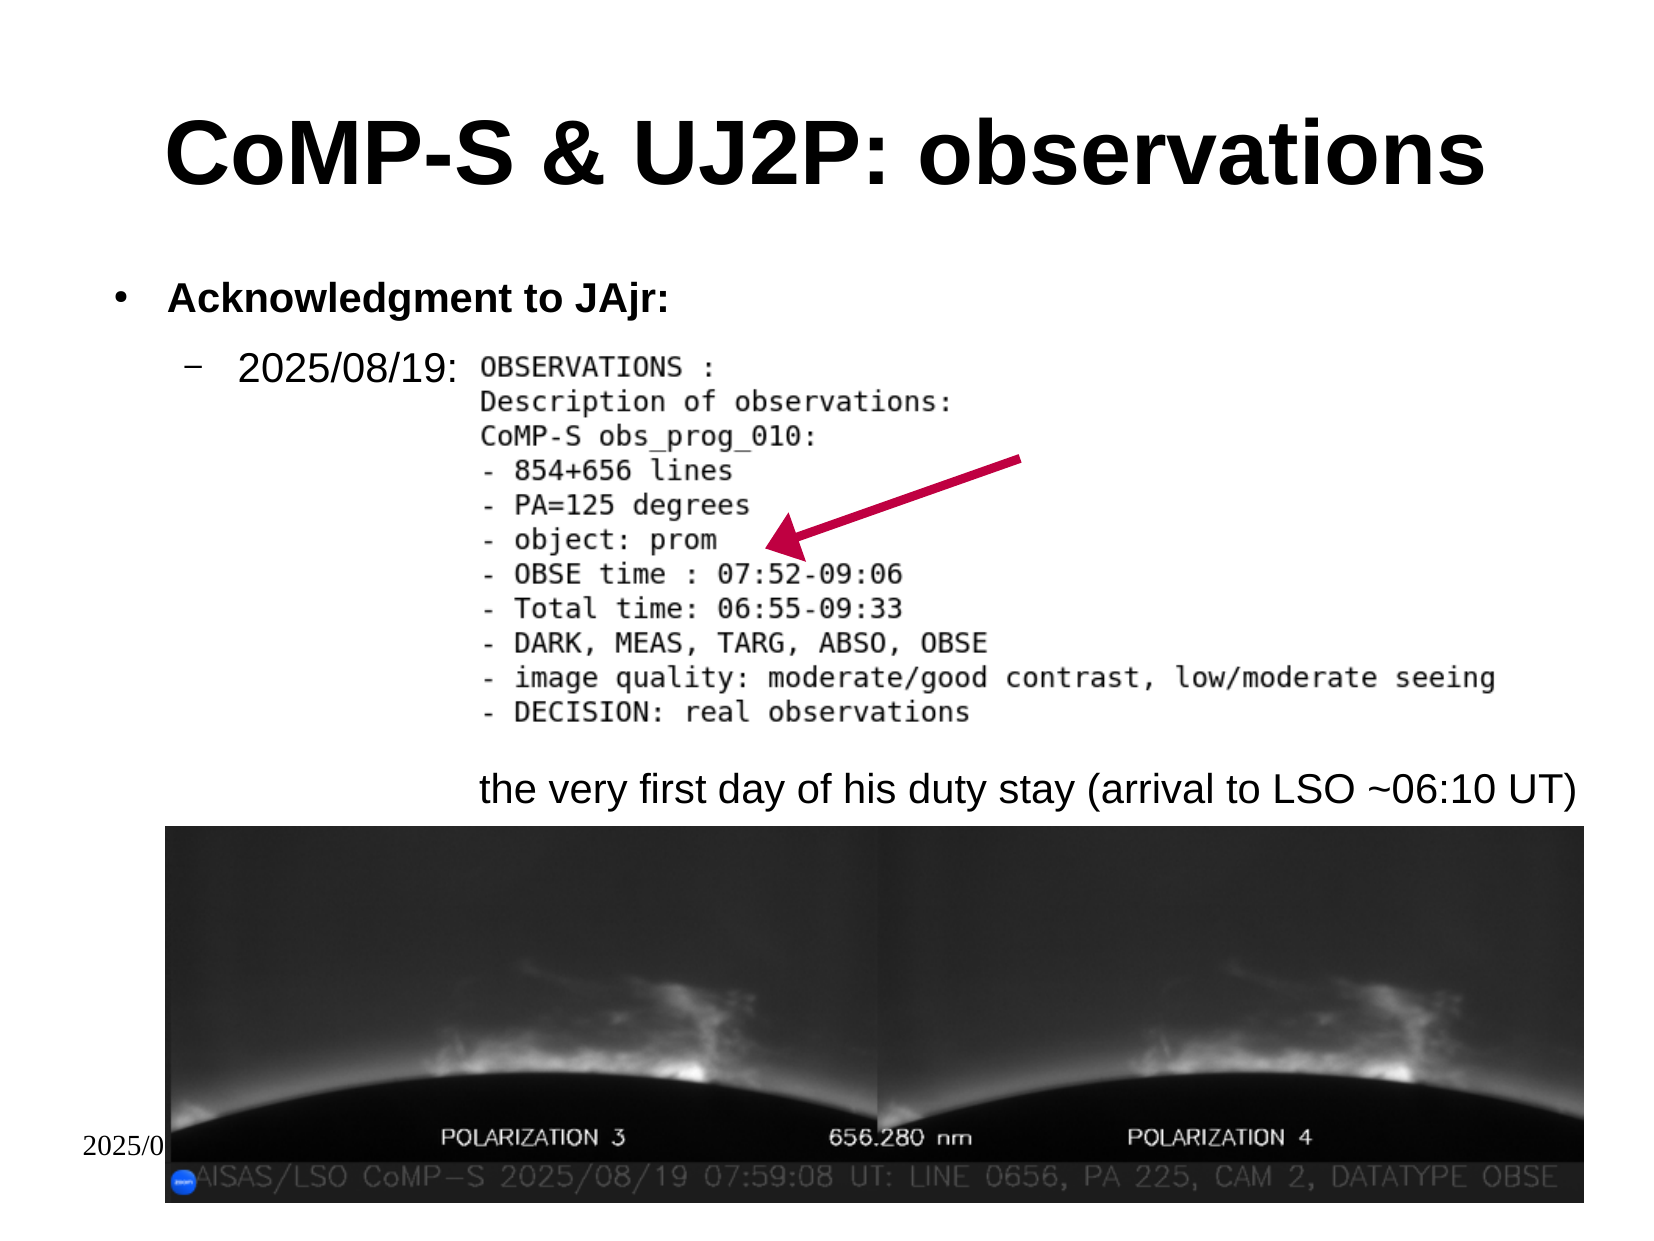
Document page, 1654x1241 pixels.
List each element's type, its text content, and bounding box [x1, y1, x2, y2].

picture [474, 344, 1516, 736]
list Acknowledgment to JAjr: 2025/08/19: the very first day of his duty stay (arrival to LSO ~06:10 UT) [95, 274, 1621, 1218]
picture [165, 826, 1584, 1203]
title CoMP-S & UJ2P: observations [82, 49, 1571, 257]
